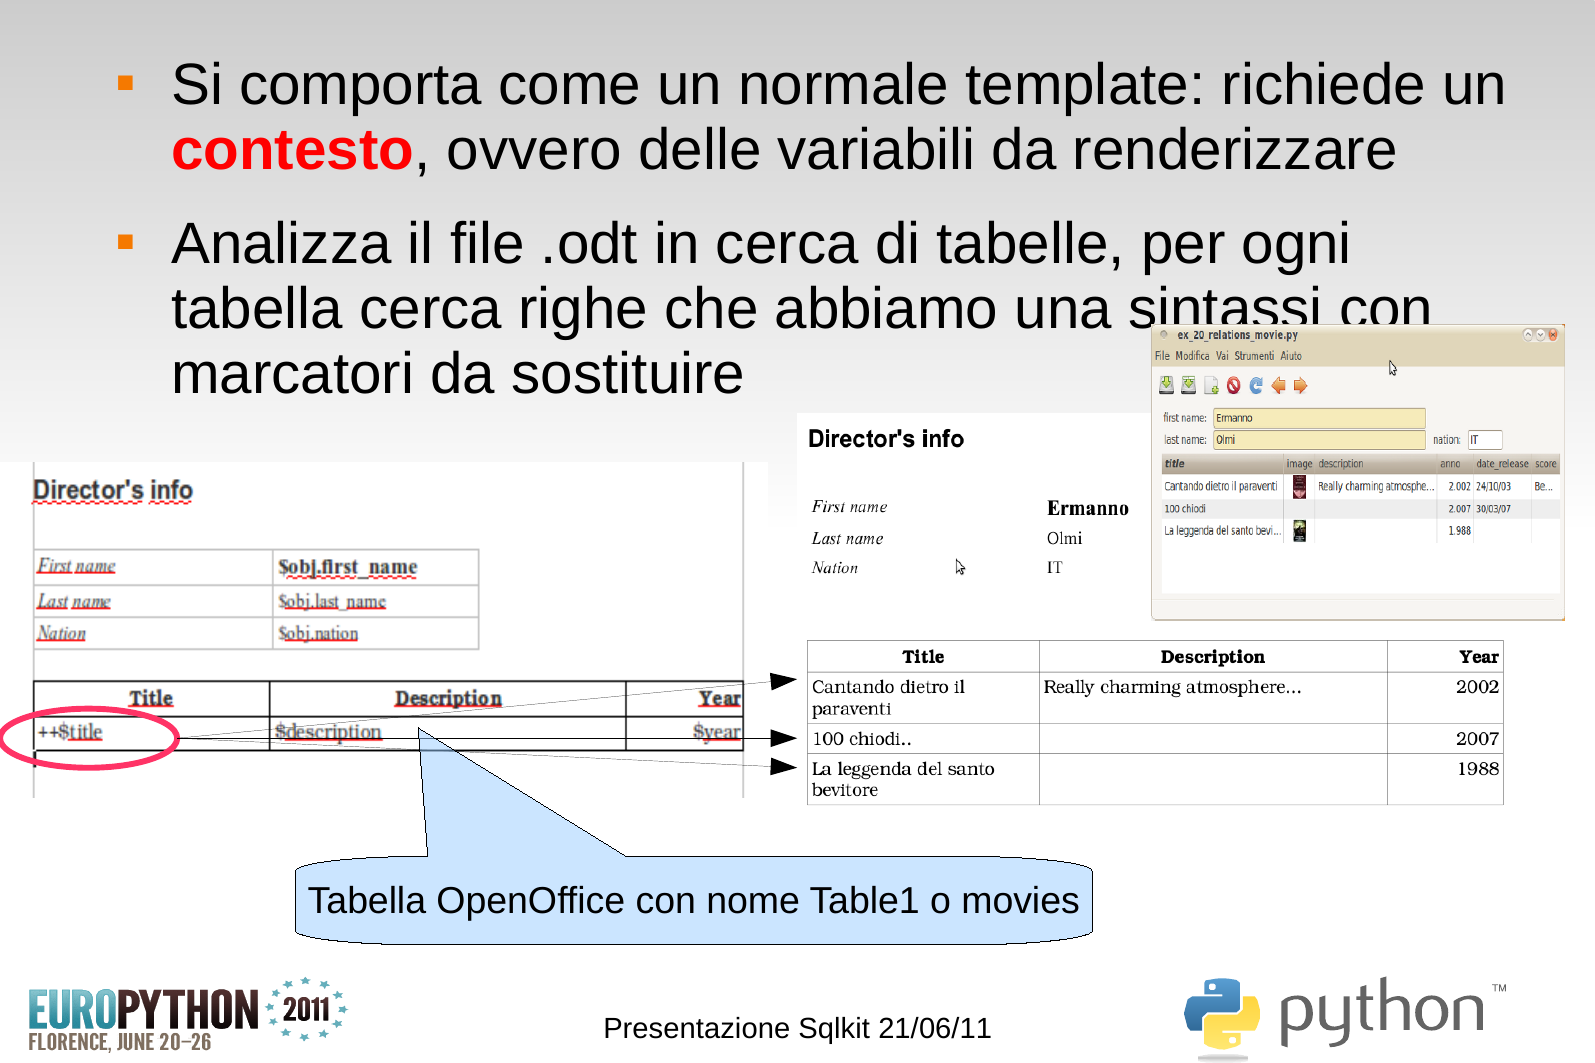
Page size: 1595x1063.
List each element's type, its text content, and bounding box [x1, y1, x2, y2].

picture [460, 752, 768, 798]
picture [0, 739, 423, 798]
list Si comporta come un normale template: richiede un contesto, ovvero delle variabili da renderizzare Analizza il file .odt in cerca di tabelle, per ogni tabella cerca righe che abbiamo una sintassi con marcatori da sostituire [100, 51, 1536, 739]
picture [0, 462, 768, 737]
text_box [0, 708, 178, 768]
picture [1151, 324, 1565, 621]
picture [797, 739, 1536, 827]
text_box Tabella OpenOffice con nome Table1 o movies [295, 727, 1093, 945]
picture [218, 739, 419, 749]
picture [29, 974, 355, 1058]
picture [439, 739, 768, 766]
picture [191, 683, 768, 738]
